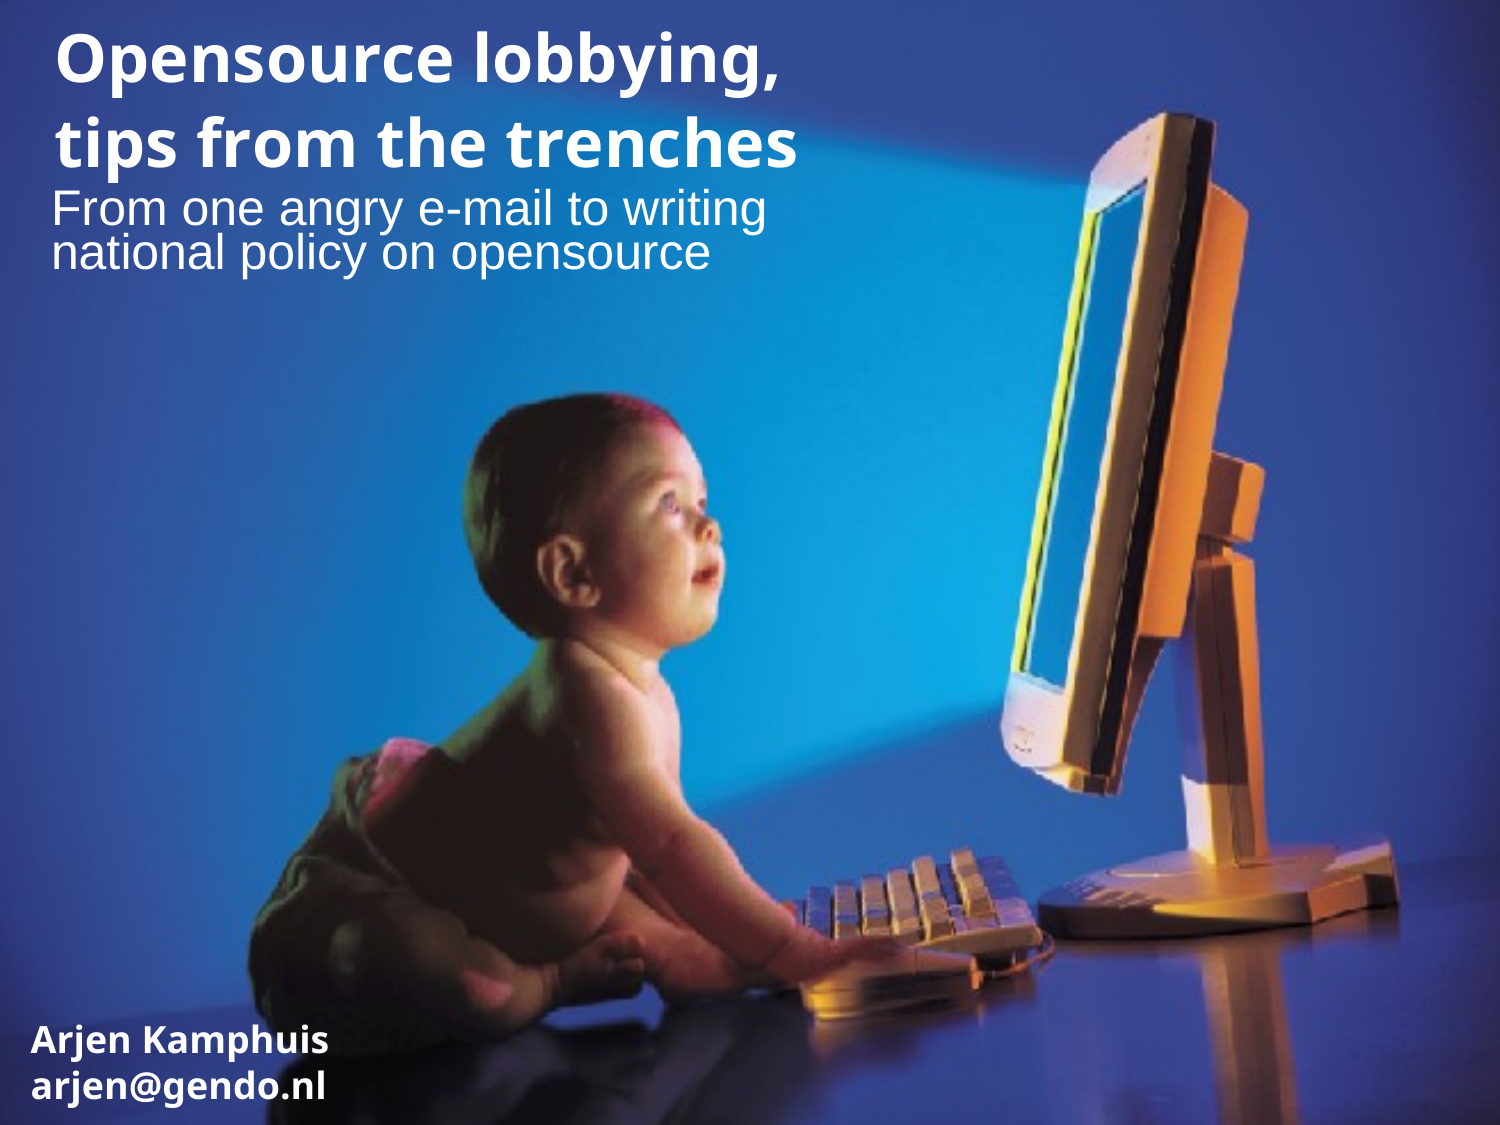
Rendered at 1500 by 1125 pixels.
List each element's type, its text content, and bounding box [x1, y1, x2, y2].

text_box Arjen Kamphuis arjen@gendo.nl [14, 1007, 351, 1118]
picture [0, 0, 1500, 1125]
text_box Opensource lobbying, tips from the trenches [37, 6, 867, 193]
text_box From one angry e-mail to writing national policy on opensource [36, 182, 833, 366]
